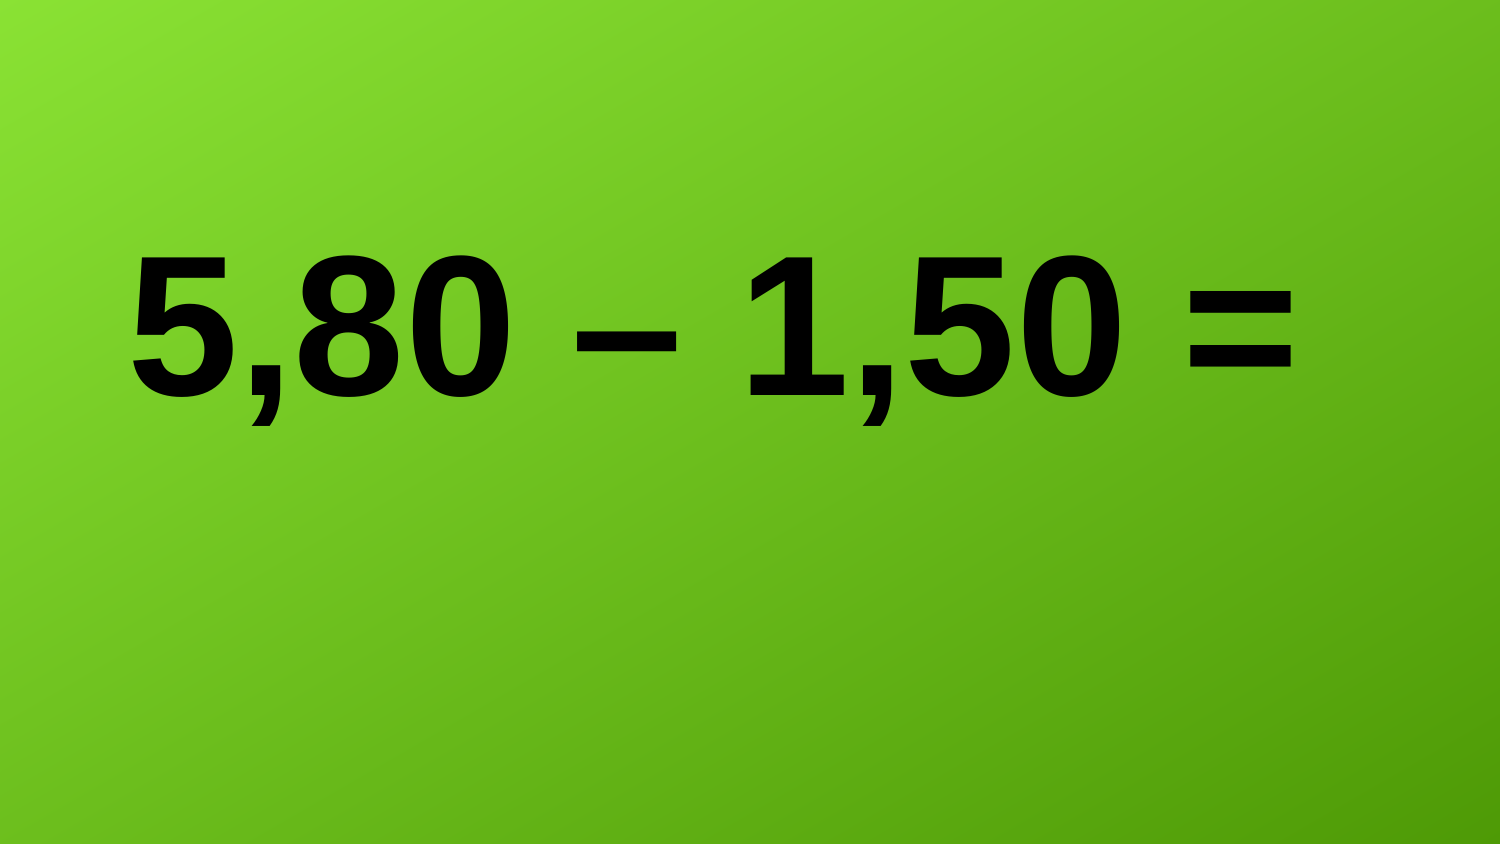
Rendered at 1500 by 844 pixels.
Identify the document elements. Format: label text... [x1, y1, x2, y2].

text_box 5,80 – 1,50 = [112, 259, 1388, 450]
text_box 5,80 – 1,50 = [328, 332, 370, 378]
text_box 5,80 – 1,50 = [331, 275, 366, 313]
text_box 5,80 – 1,50 = [1051, 277, 1091, 375]
text_box 5,80 – 1,50 = [440, 277, 480, 375]
